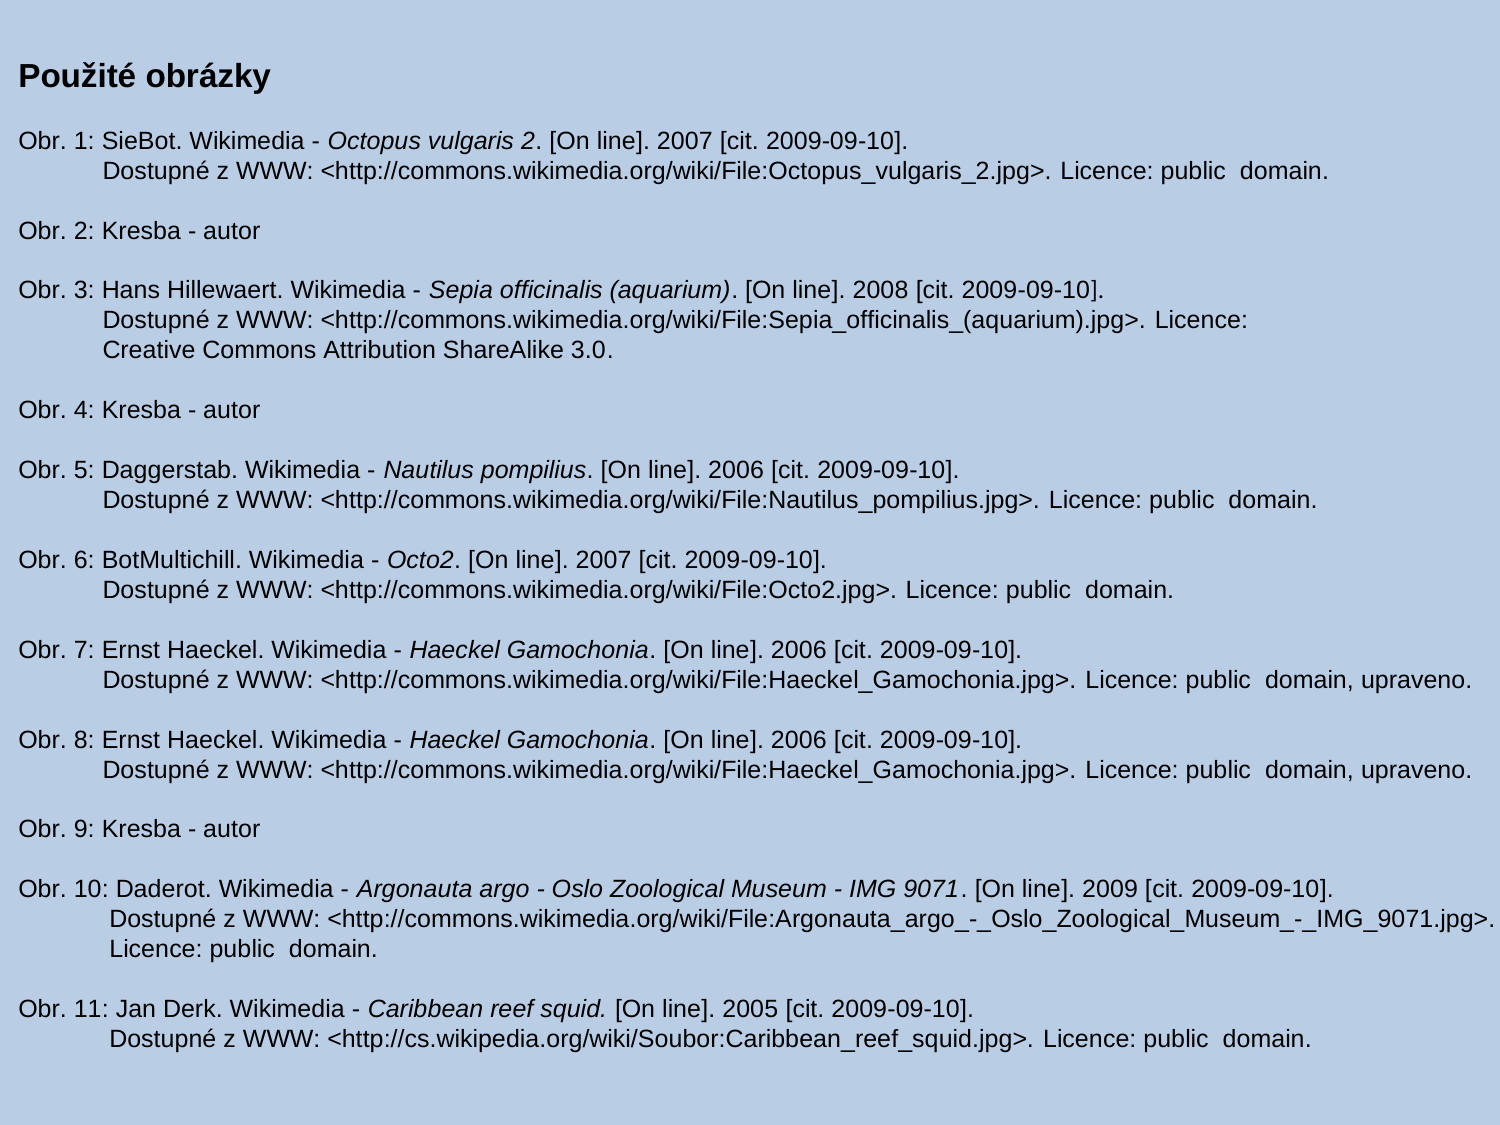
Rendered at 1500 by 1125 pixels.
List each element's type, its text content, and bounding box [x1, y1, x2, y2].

text_box Použité obrázky Obr. 1: SieBot. Wikimedia - Octopus vulgaris 2. [On line]. 2007 [cit. 2009-09-10]. Dostupné z WWW: <http://commons.wikimedia.org/wiki/File:Octopus_vulgaris_2.jpg>. Licence: public domain. Obr. 2: Kresba - autor Obr. 3: Hans Hillewaert. Wikimedia - Sepia officinalis (aquarium). [On line]. 2008 [cit. 2009-09-10]. Dostupné z WWW: <http://commons.wikimedia.org/wiki/File:Sepia_officinalis_(aquarium).jpg>. Licence: Creative Commons Attribution ShareAlike 3.0. Obr. 4: Kresba - autor Obr. 5: Daggerstab. Wikimedia - Nautilus pompilius. [On line]. 2006 [cit. 2009-09-10]. Dostupné z WWW: <http://commons.wikimedia.org/wiki/File:Nautilus_pompilius.jpg>. Licence: public domain. Obr. 6: BotMultichill. Wikimedia - Octo2. [On line]. 2007 [cit. 2009-09-10]. Dostupné z WWW: <http://commons.wikimedia.org/wiki/File:Octo2.jpg>. Licence: public domain. Obr. 7: Ernst Haeckel. Wikimedia - Haeckel Gamochonia. [On line]. 2006 [cit. 2009-09-10]. Dostupné z WWW: <http://commons.wikimedia.org/wiki/File:Haeckel_Gamochonia.jpg>. Licence: public domain, upraveno. Obr. 8: Ernst Haeckel. Wikimedia - Haeckel Gamochonia. [On line]. 2006 [cit. 2009-09-10]. Dostupné z WWW: <http://commons.wikimedia.org/wiki/File:Haeckel_Gamochonia.jpg>. Licence: public domain, upraveno. Obr. 9: Kresba - autor Obr. 10: Daderot. Wikimedia - Argonauta argo - Oslo Zoological Museum - IMG 9071. [On line]. 2009 [cit. 2009-09-10]. Dostupné z WWW: <http://commons.wikimedia.org/wiki/File:Argonauta_argo_-_Oslo_Zoological_Museum_-_IMG_9071.jpg>. Licence: public domain. Obr. 11: Jan Derk. Wikimedia - Caribbean reef squid. [On line]. 2005 [cit. 2009-09-10]. Dostupné z WWW: <http://cs.wikipedia.org/wiki/Soubor:Caribbean_reef_squid.jpg>. Licence: public domain. [3, 46, 1500, 1061]
